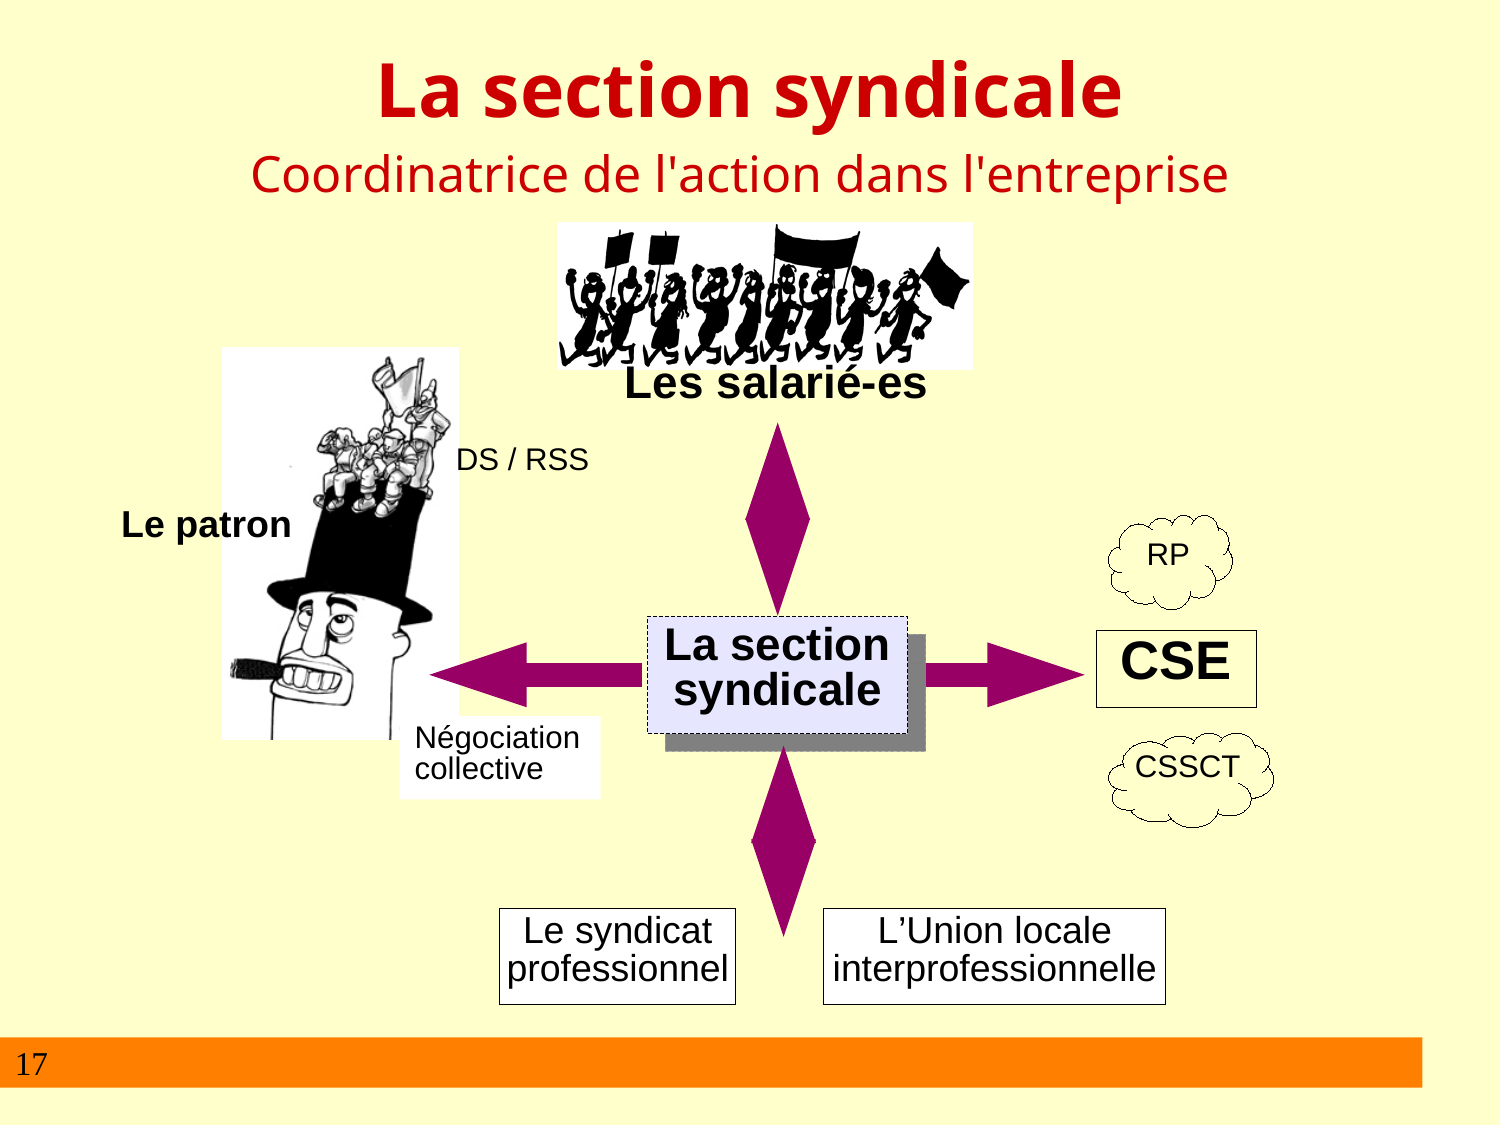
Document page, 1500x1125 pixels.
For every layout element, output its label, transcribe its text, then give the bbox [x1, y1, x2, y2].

title La section syndicale Coordinatrice de l'action dans l'entreprise [76, 42, 1424, 223]
text_box L’Union locale interprofessionnelle [823, 908, 1166, 1005]
text_box CSE [1096, 630, 1257, 708]
picture [557, 222, 973, 370]
text_box Les salarié-es [569, 356, 984, 429]
text_box <numéro> [0, 1037, 1423, 1088]
text_box Négociation collective [399, 716, 601, 800]
text_box La section syndicale [647, 616, 908, 734]
text_box Le syndicat professionnel [499, 908, 736, 1005]
text_box DS / RSS [441, 438, 607, 491]
text_box Le patron [0, 502, 414, 575]
text_box CSSCT [1120, 744, 1286, 835]
picture [222, 347, 459, 740]
text_box RP [1131, 533, 1251, 616]
